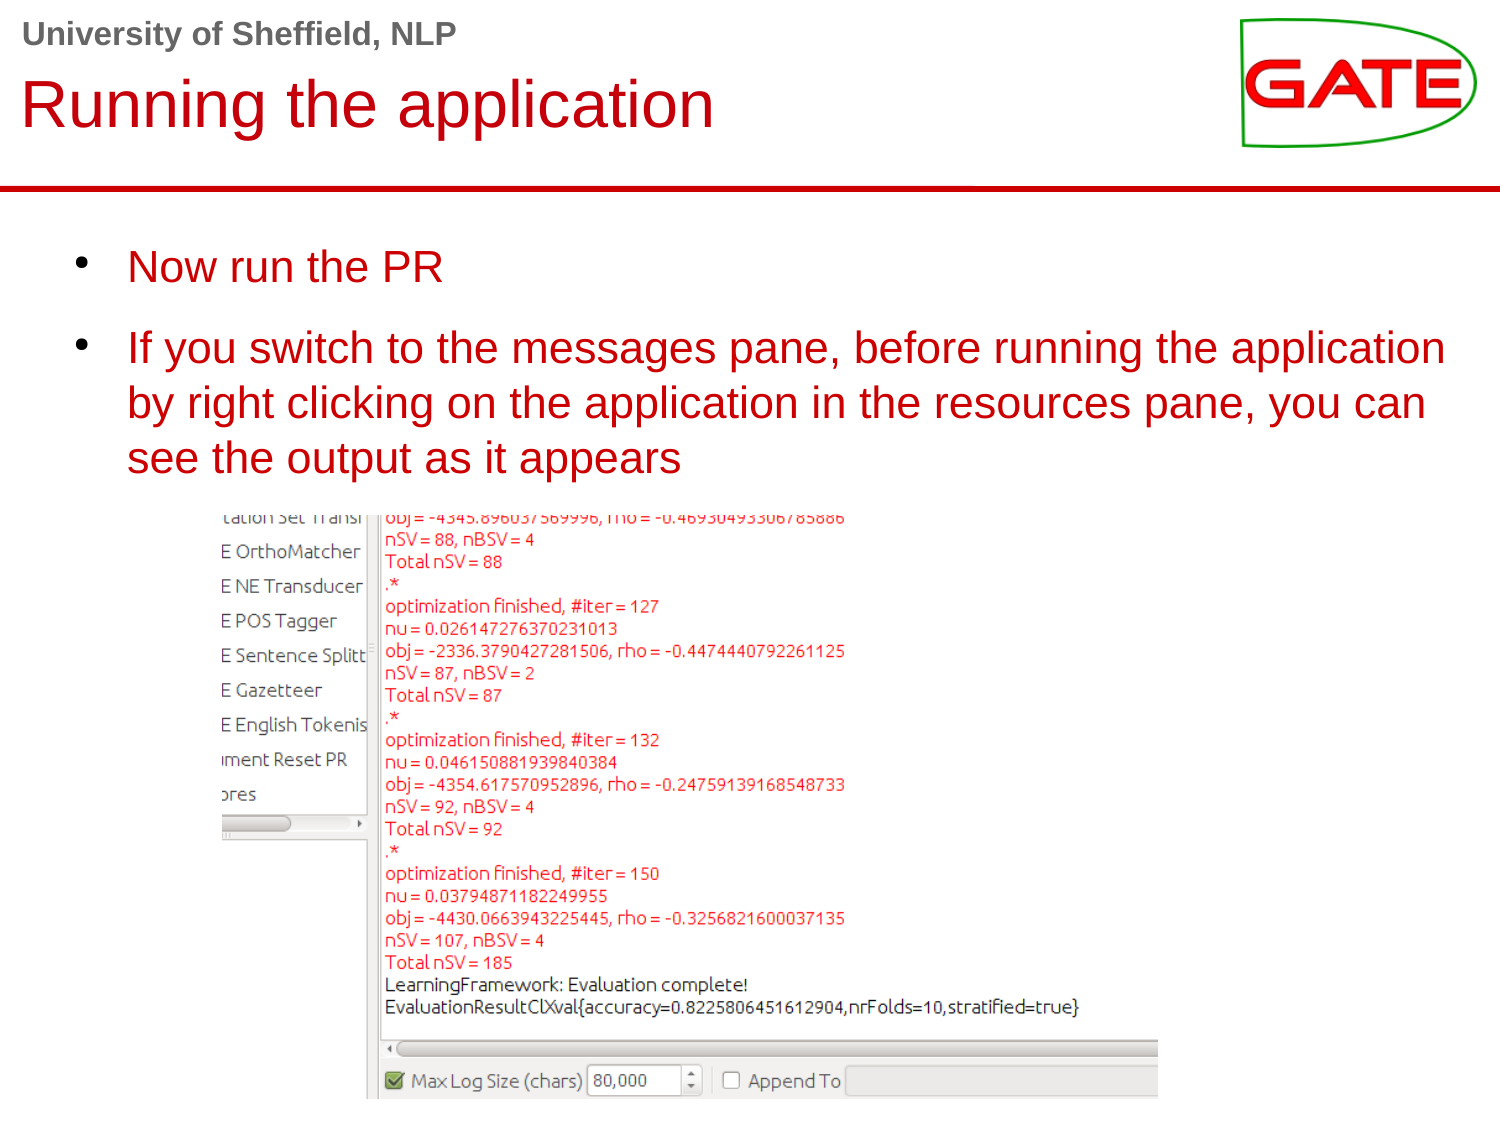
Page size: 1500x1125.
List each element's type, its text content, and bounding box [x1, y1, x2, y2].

picture [222, 515, 1158, 1099]
list Now run the PR If you switch to the messages pane, before running the application by right clicking on the application in the resources pane, you can see the output as it appears [23, 236, 1477, 485]
picture [1240, 18, 1477, 148]
title Running the application [20, 45, 1240, 166]
